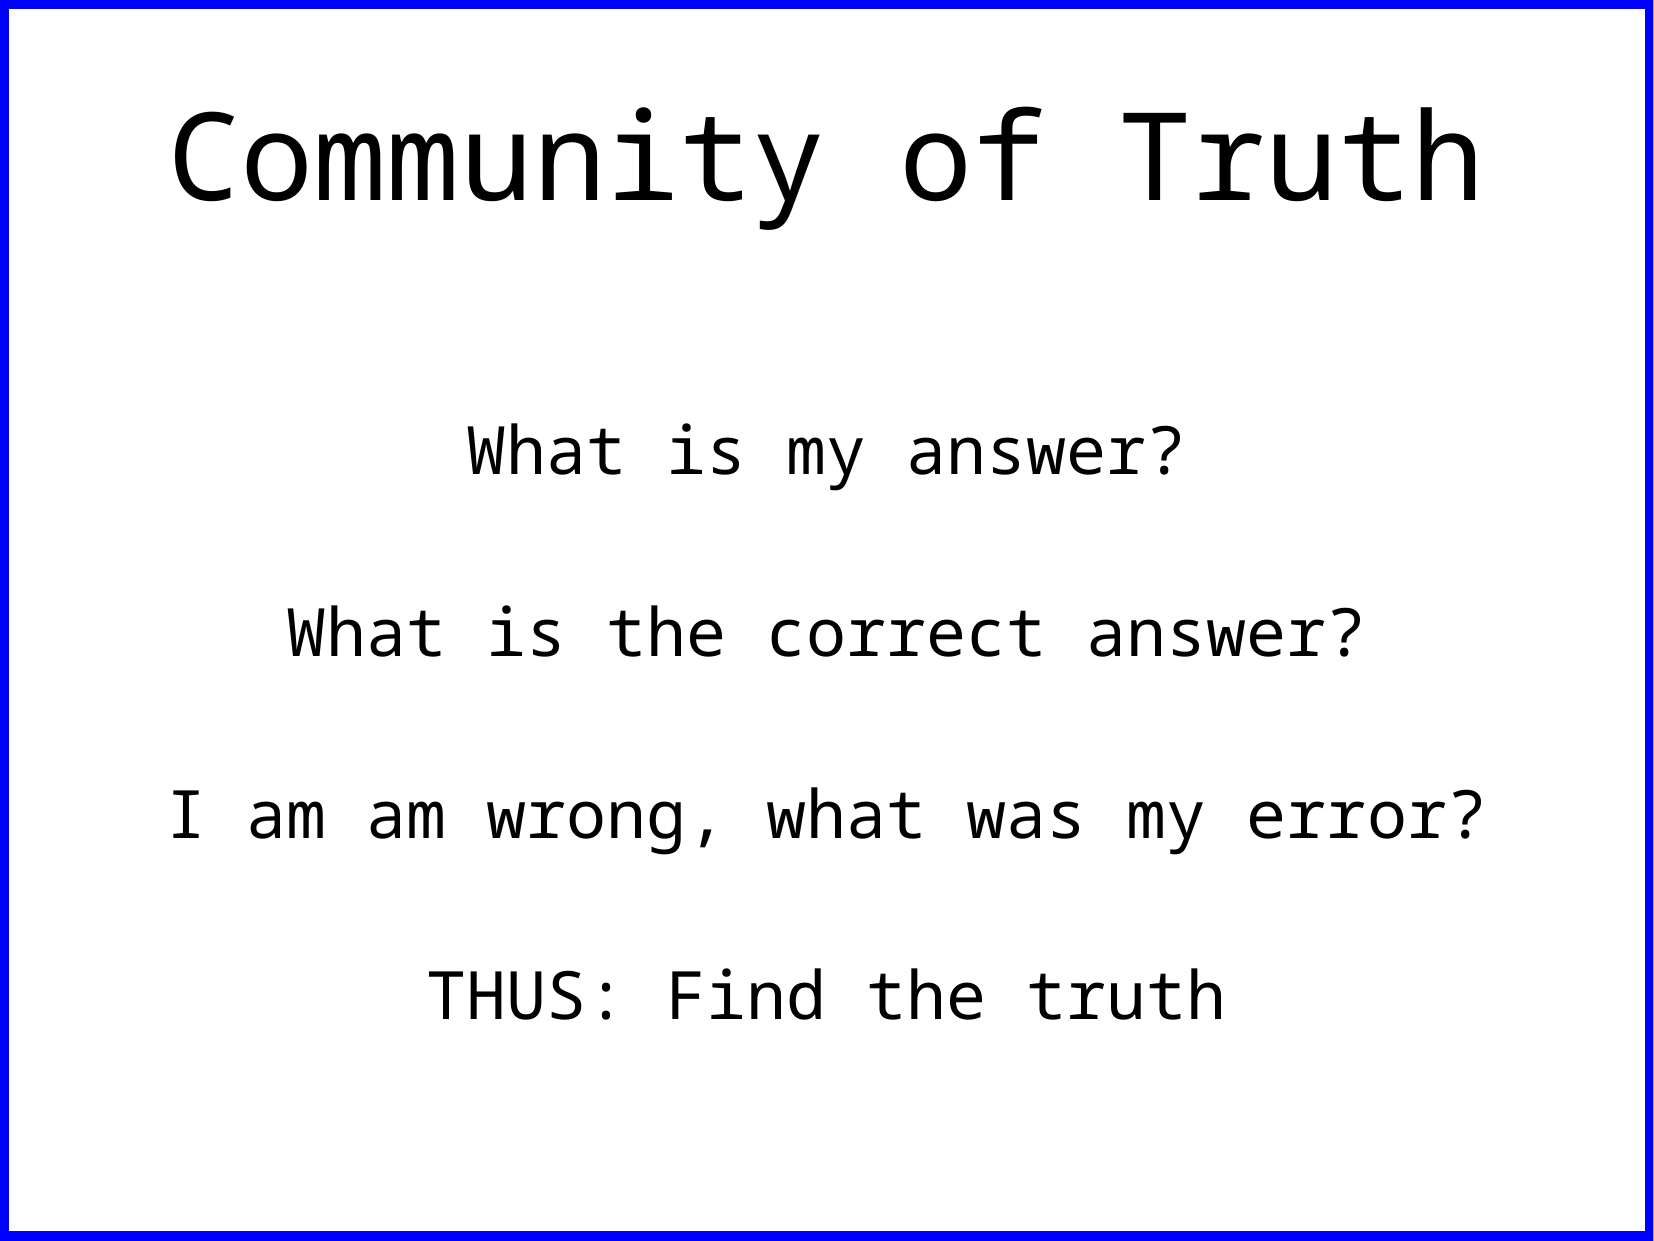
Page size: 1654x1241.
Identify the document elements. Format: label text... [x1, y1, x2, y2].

title Community of Truth [82, 49, 1571, 257]
subtitle What is my answer? What is the correct answer? I am am wrong, what was my error? THUS: Find the truth [82, 290, 1571, 1153]
